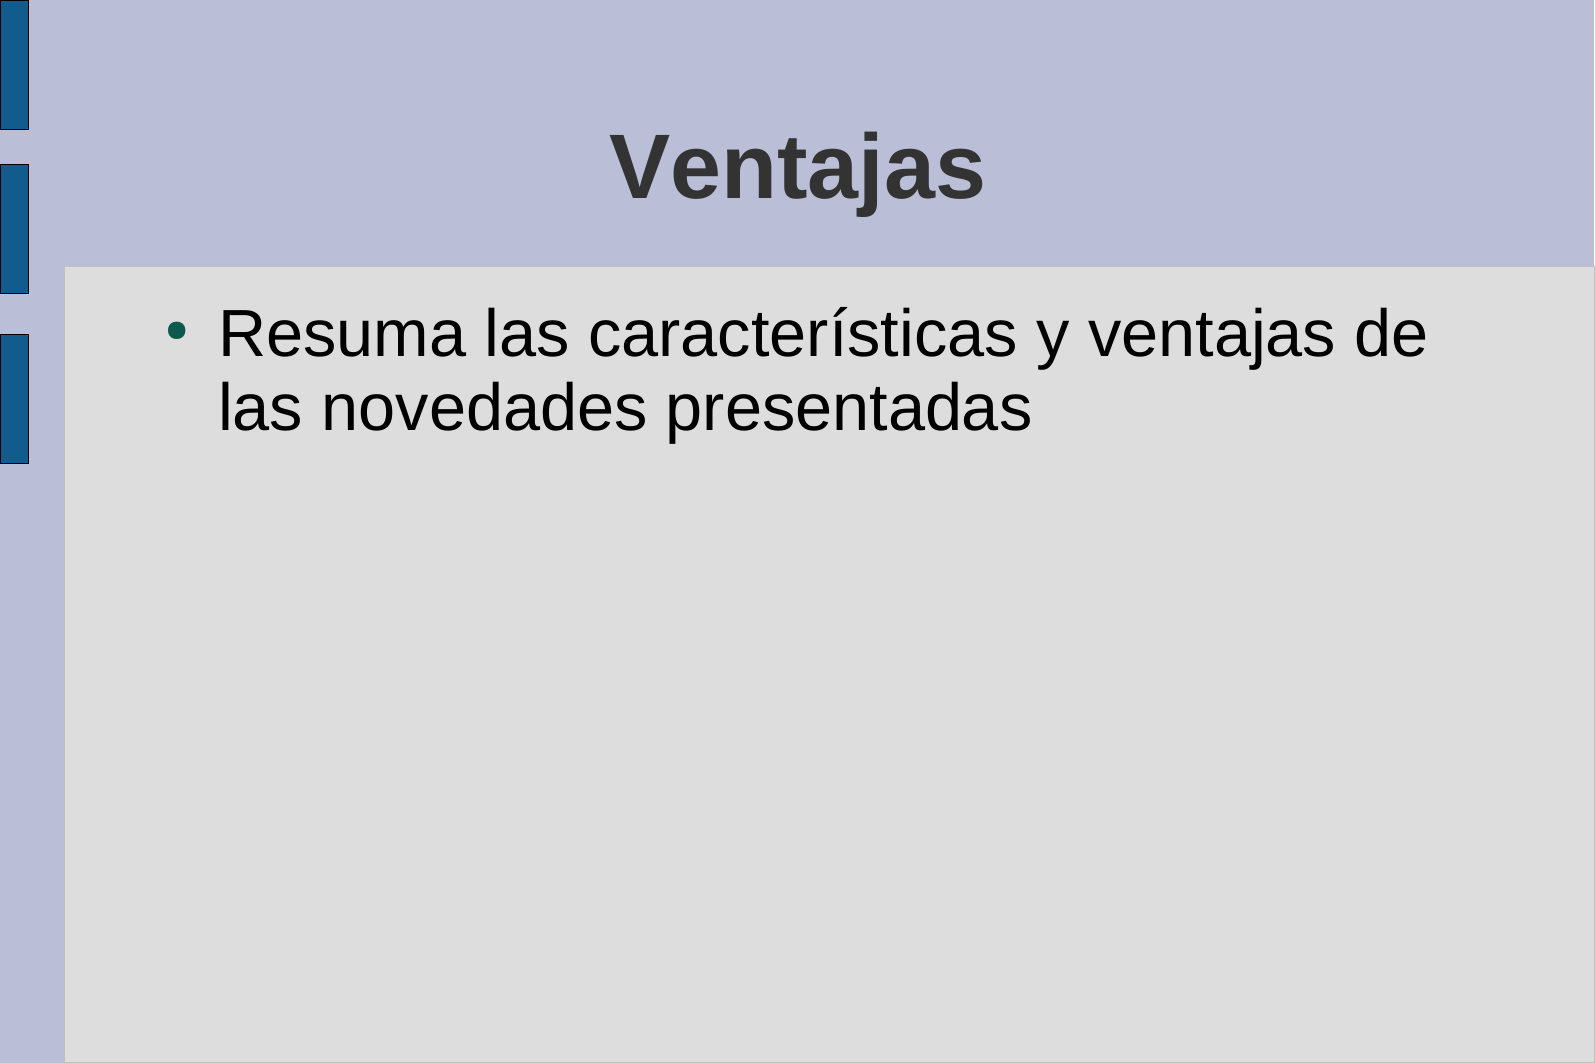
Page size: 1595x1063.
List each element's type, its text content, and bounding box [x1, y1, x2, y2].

title Ventajas [117, 78, 1479, 256]
list Resuma las características y ventajas de las novedades presentadas [147, 295, 1479, 966]
